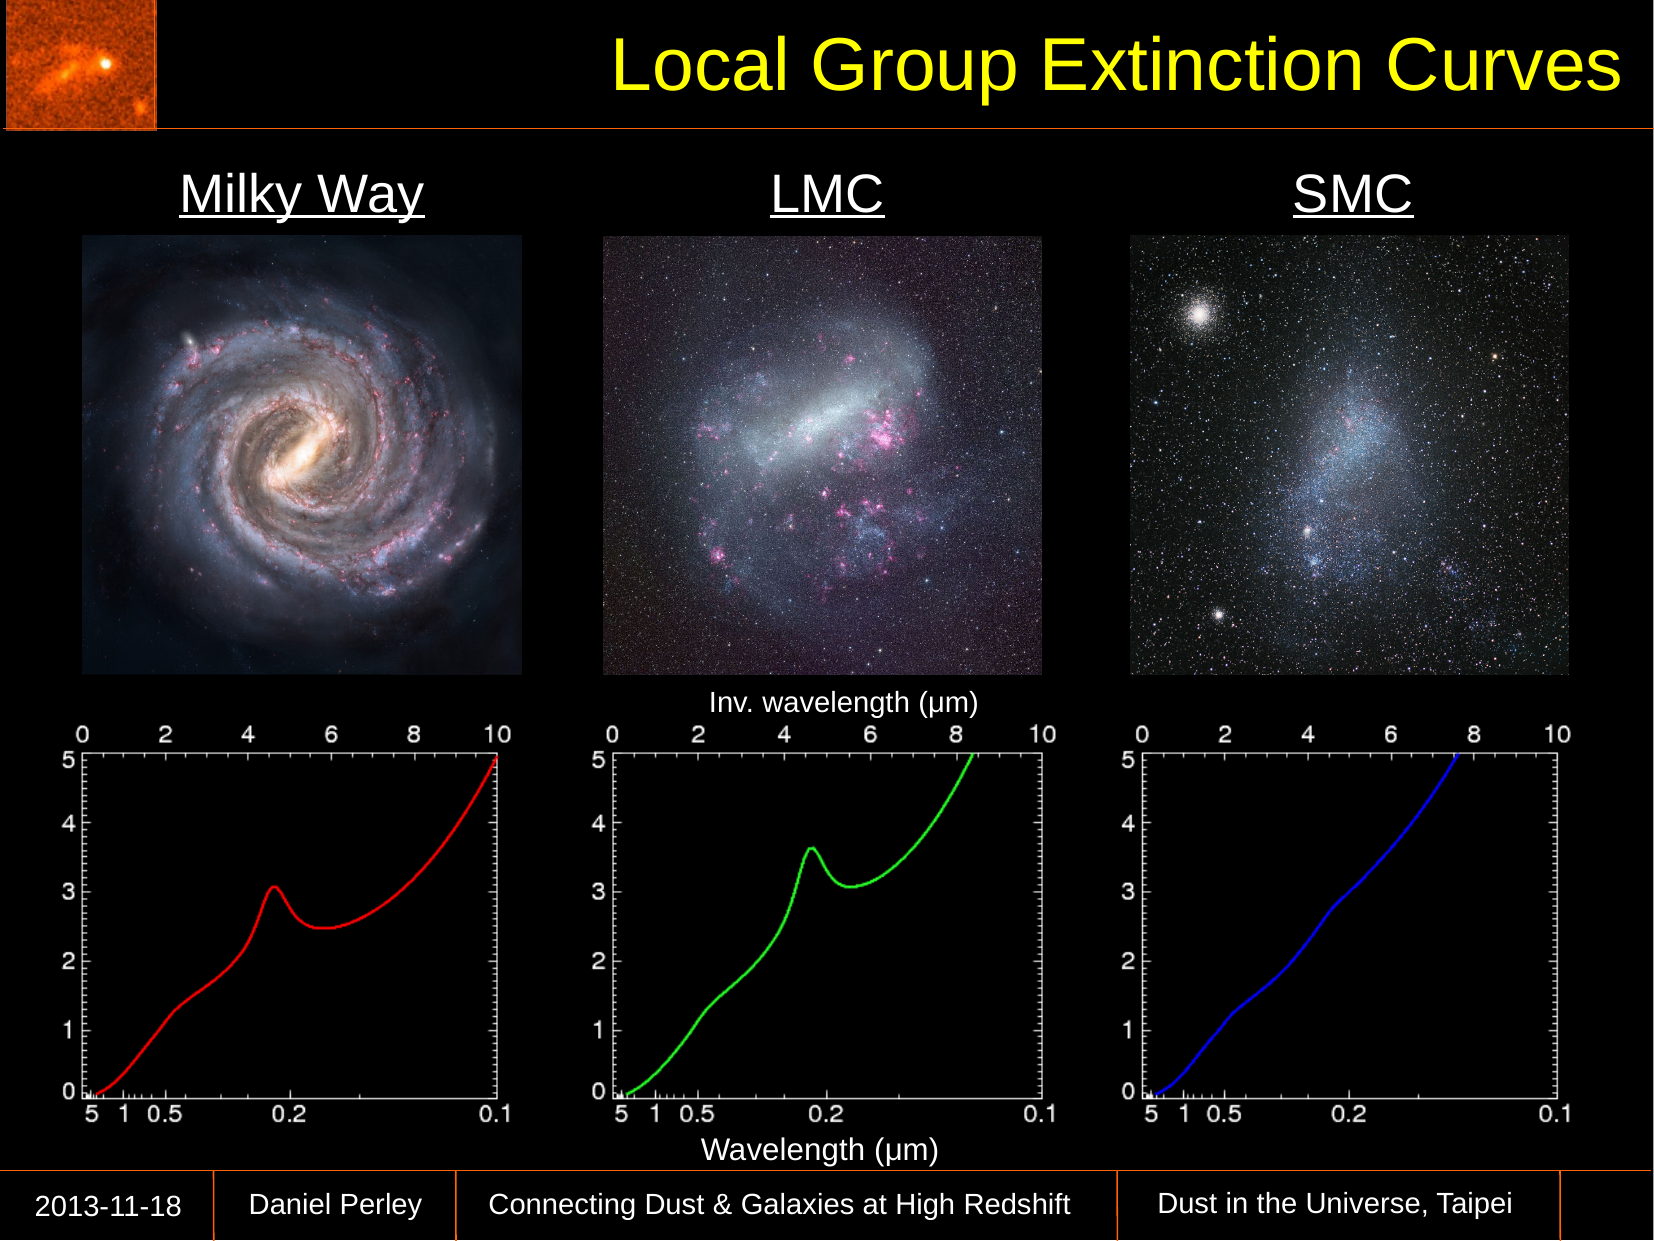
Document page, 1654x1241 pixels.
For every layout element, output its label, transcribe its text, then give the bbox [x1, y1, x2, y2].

text_box SMC [1128, 155, 1579, 232]
text_box Inv. wavelength (μm) [675, 678, 1013, 727]
picture [52, 713, 1578, 1142]
picture [1130, 235, 1569, 675]
text_box Wavelength (μm) [651, 1125, 989, 1175]
picture [7, 0, 154, 128]
text_box Milky Way [77, 155, 528, 232]
text_box LMC [602, 155, 1053, 232]
picture [82, 235, 522, 675]
picture [603, 236, 1042, 675]
title Local Group Extinction Curves [187, 21, 1624, 108]
